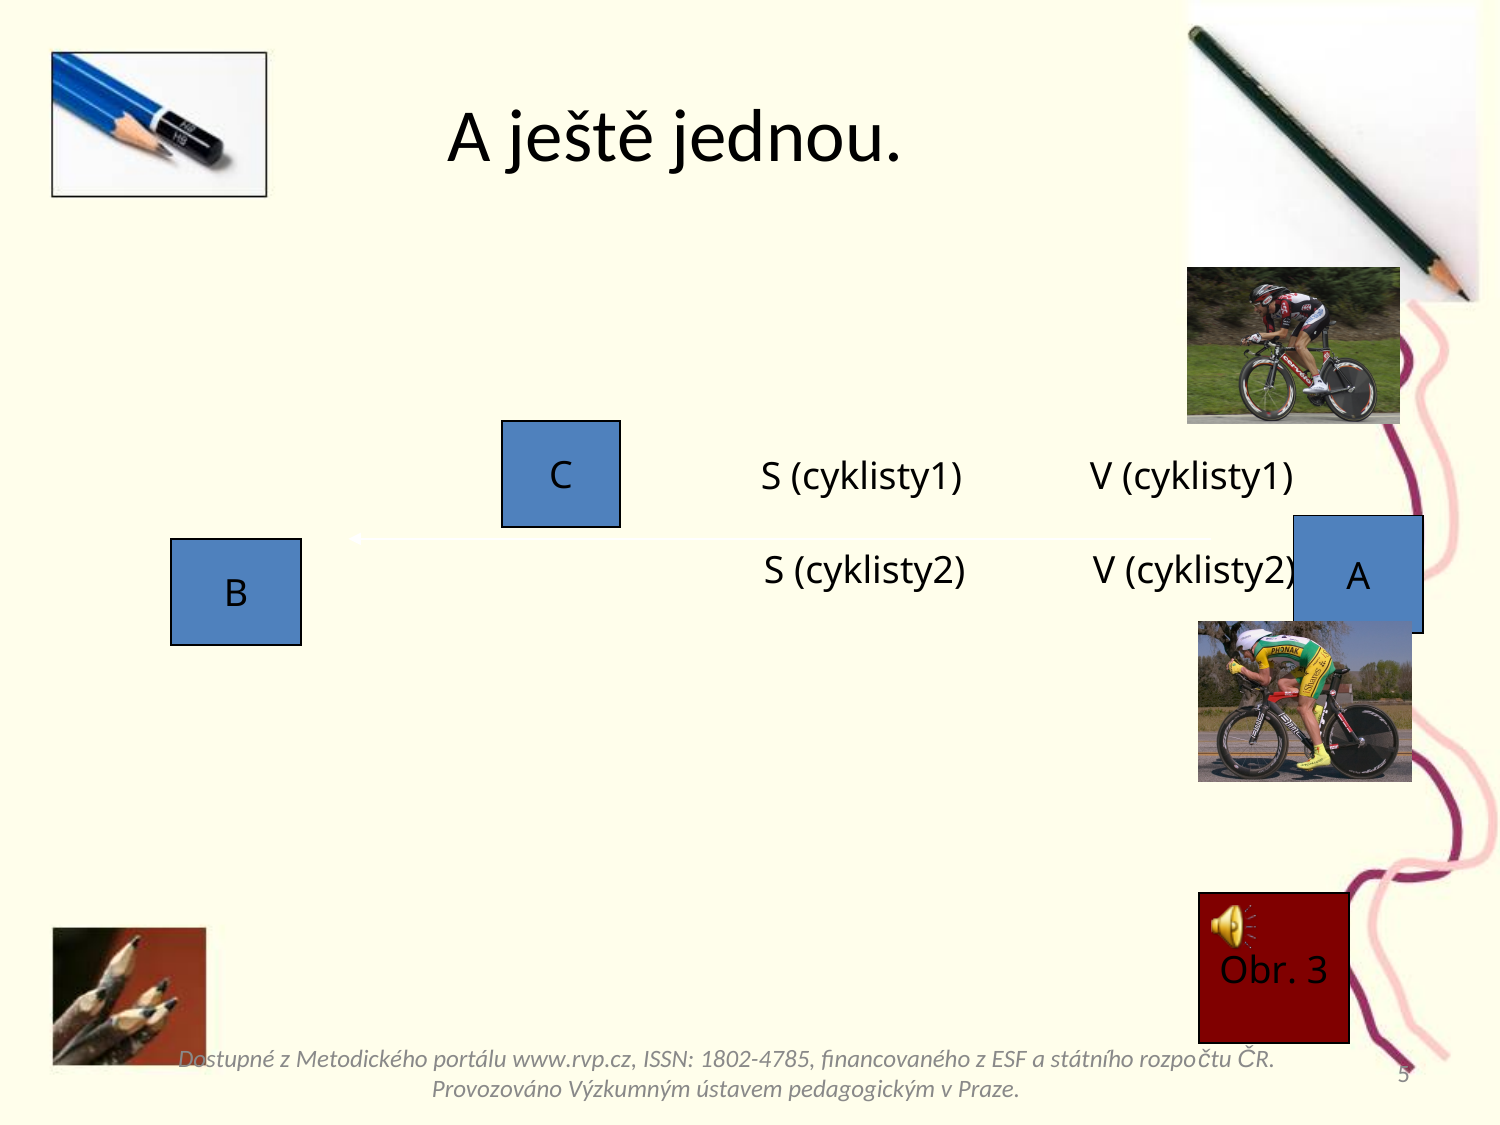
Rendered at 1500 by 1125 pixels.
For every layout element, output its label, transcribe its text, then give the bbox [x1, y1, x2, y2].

text_box S (cyklisty2) [749, 540, 981, 600]
title A ještě jednou. [112, 0, 1240, 263]
text_box V (cyklisty1) [1075, 444, 1309, 505]
text_box S (cyklisty1) [746, 444, 978, 505]
text_box B [171, 538, 302, 646]
text_box V (cyklisty2) [1078, 538, 1293, 600]
text_box A [1293, 515, 1424, 634]
picture [0, 0, 1500, 1125]
text_box C [501, 420, 621, 528]
text_box Obr. 3 [1198, 893, 1349, 1044]
text_box Dostupné z Metodického portálu www.rvp.cz, ISSN: 1802-4785, financovaného z ESF a státního rozpočtu ČR. Provozováno Výzkumným ústavem pedagogickým v Praze. [105, 1042, 1348, 1103]
